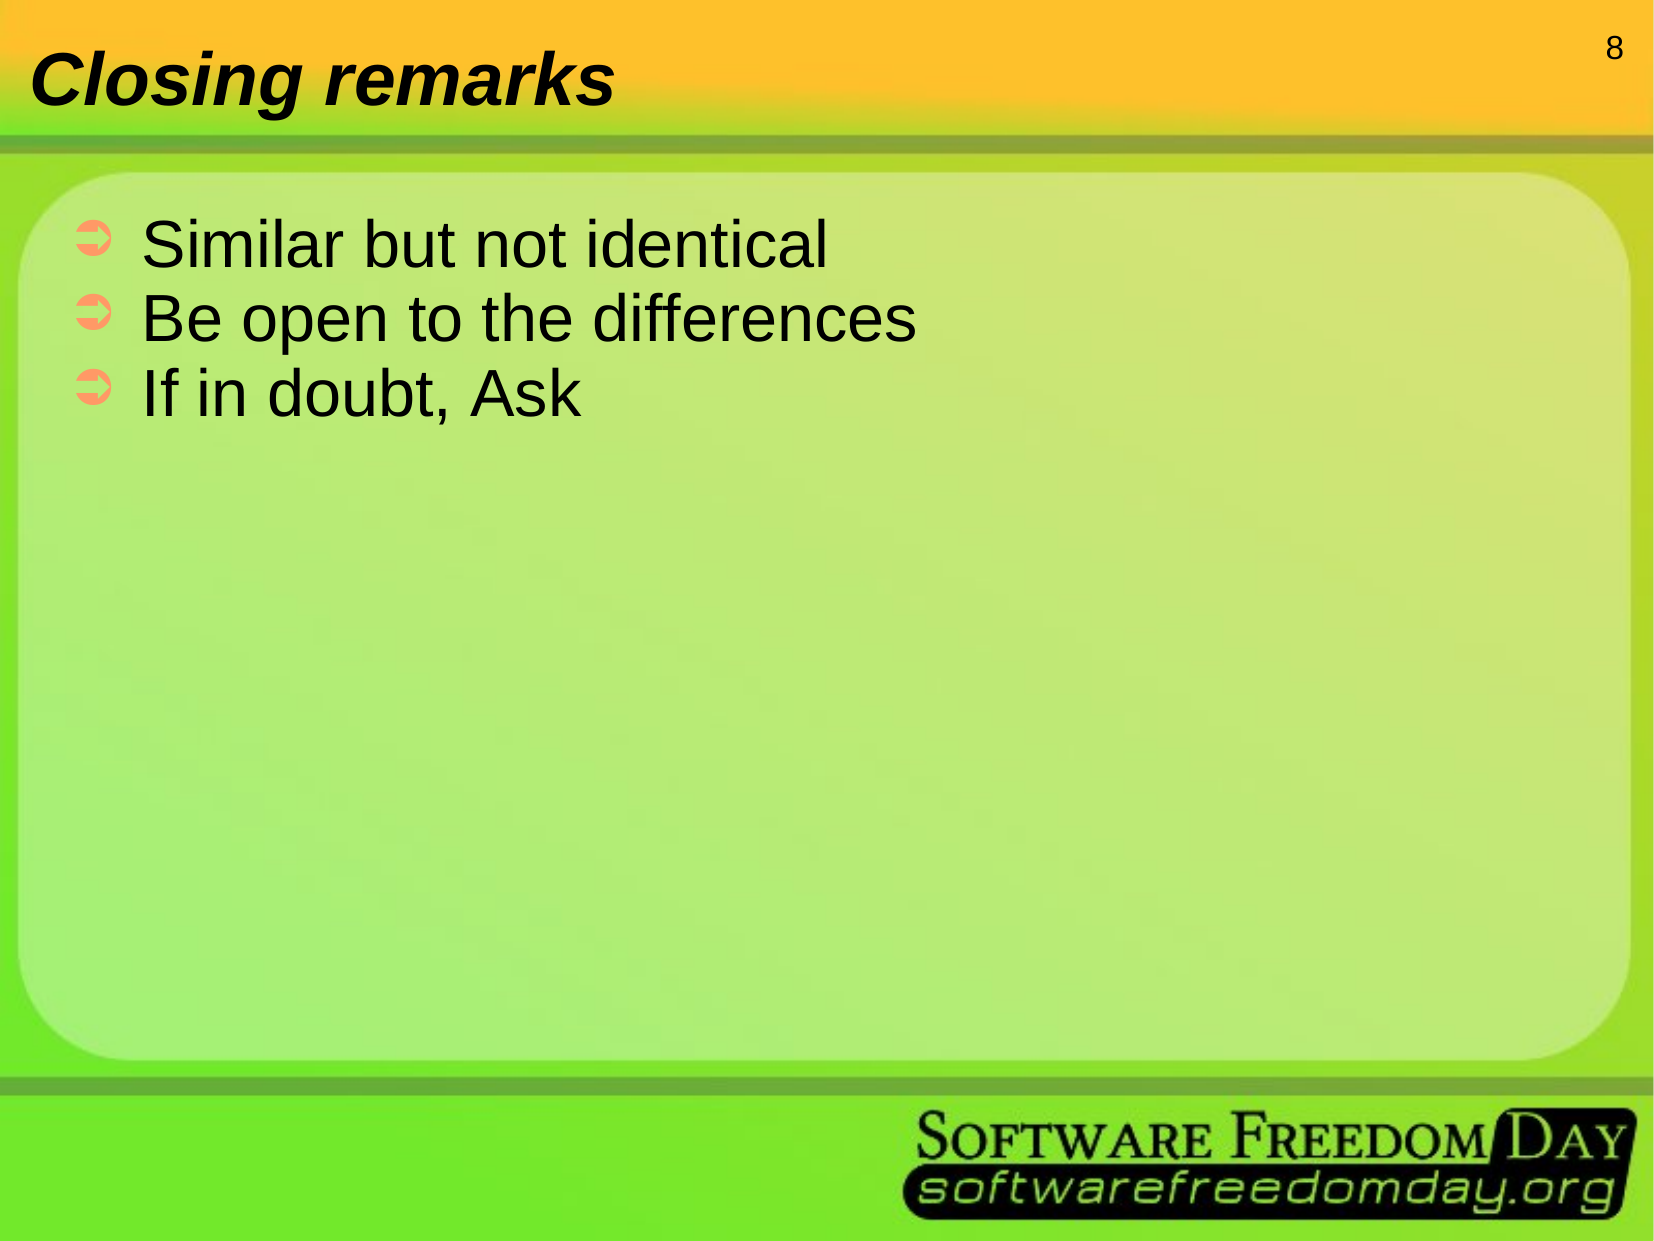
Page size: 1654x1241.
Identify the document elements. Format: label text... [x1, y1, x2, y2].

picture [0, 0, 1654, 1241]
title Closing remarks [29, 0, 1625, 159]
list Similar but not identical Be open to the differences If in doubt, Ask [59, 206, 1595, 1026]
